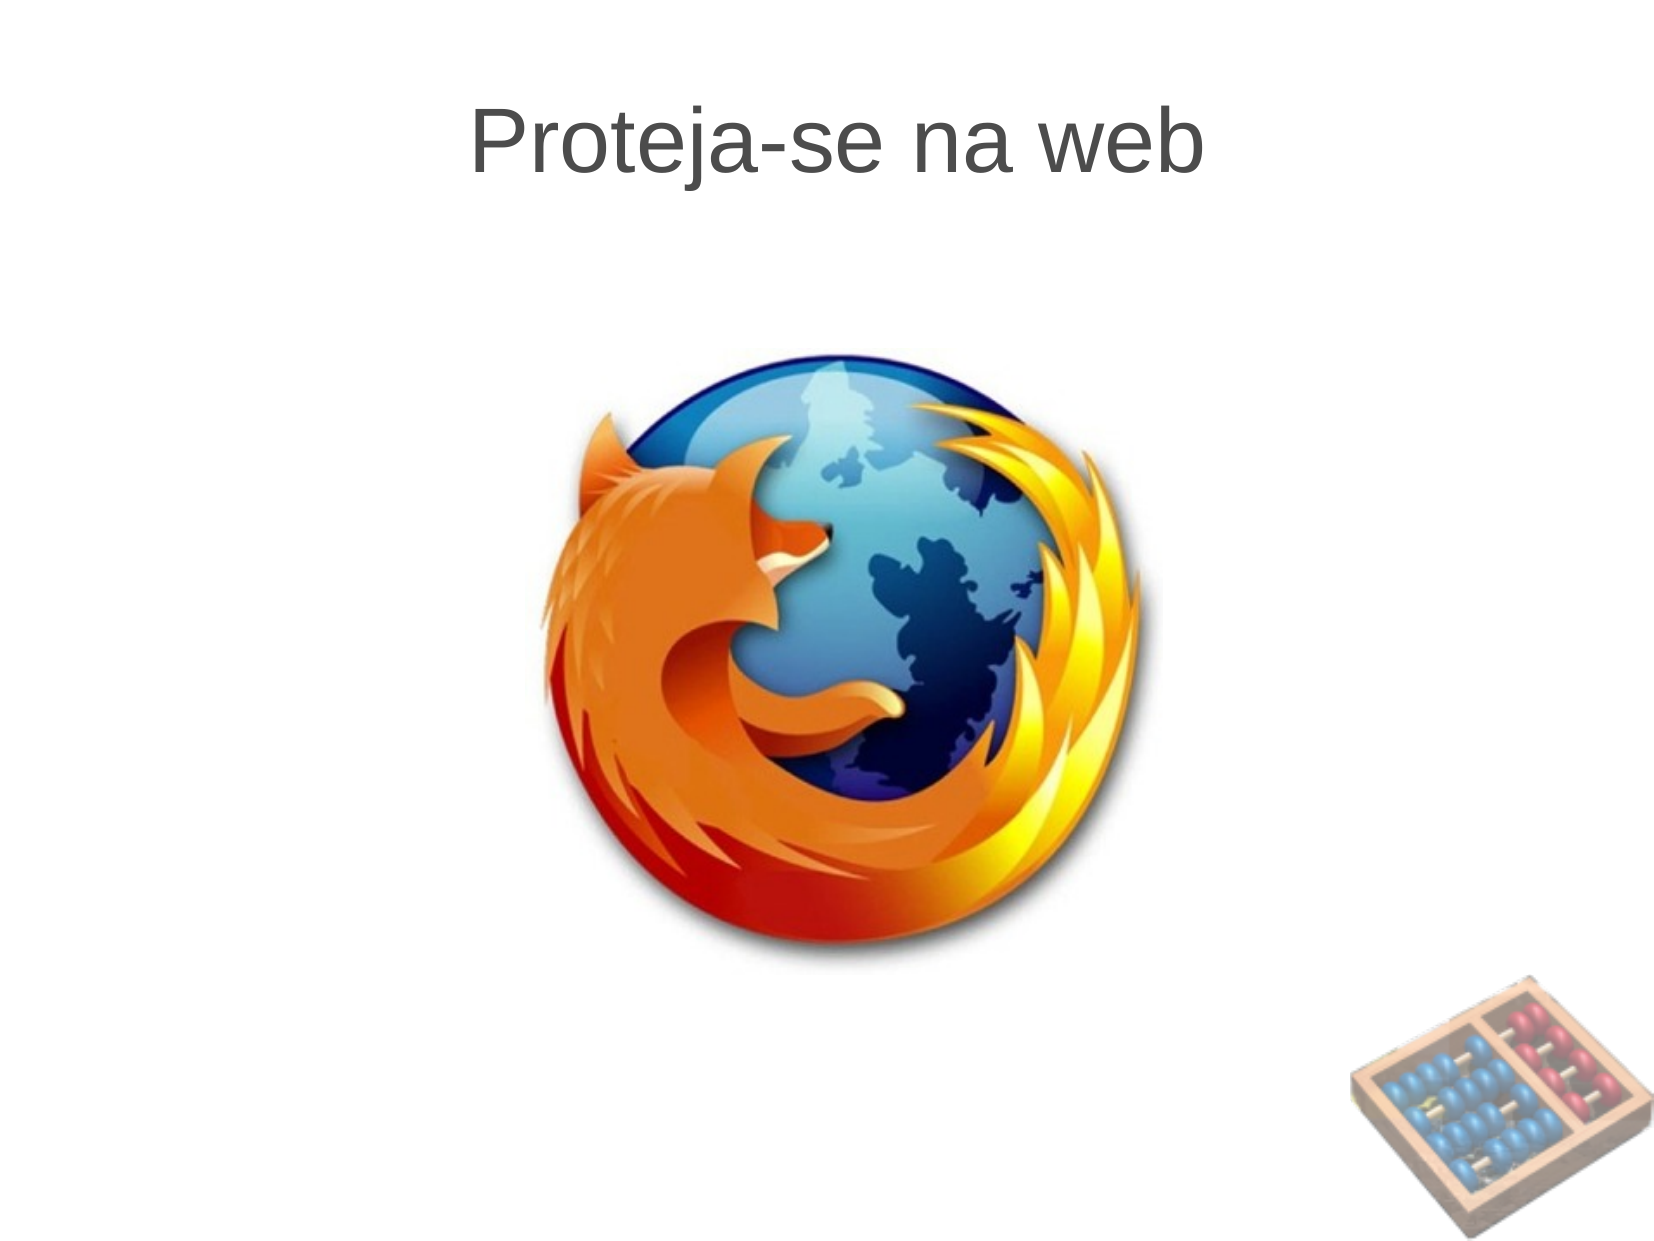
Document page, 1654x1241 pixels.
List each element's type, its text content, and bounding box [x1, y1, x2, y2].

picture [525, 348, 1163, 976]
title Proteja-se na web [75, 44, 1601, 238]
